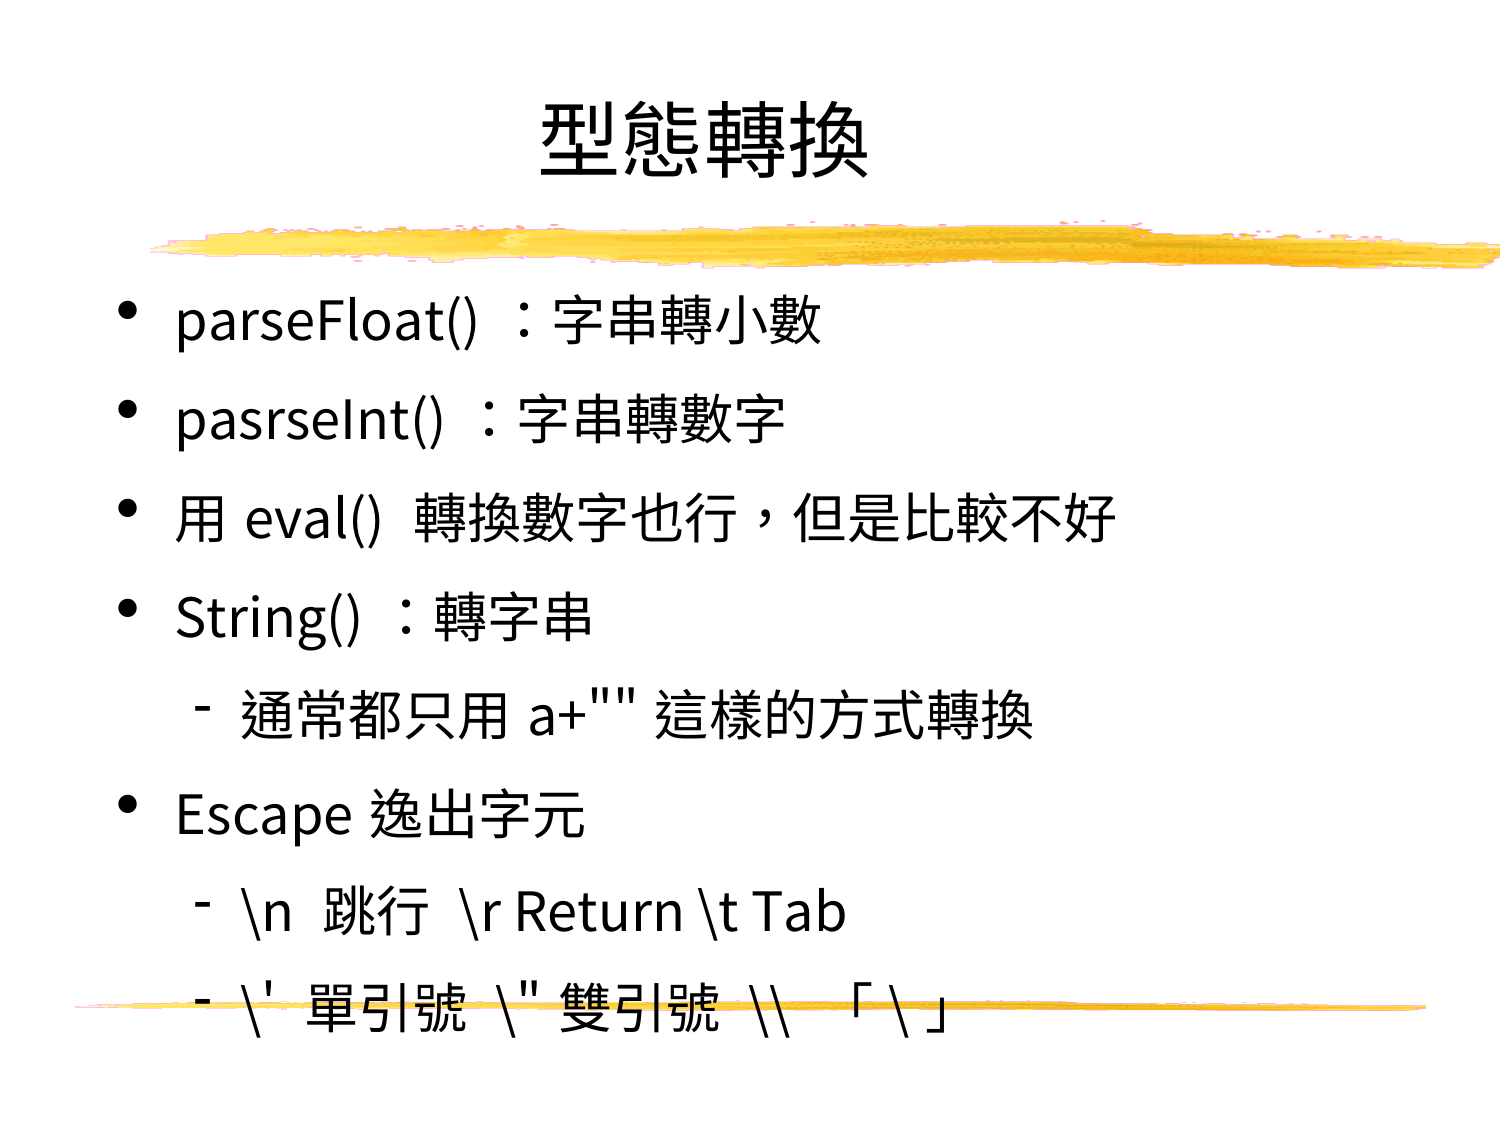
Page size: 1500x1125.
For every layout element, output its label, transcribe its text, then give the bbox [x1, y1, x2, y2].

picture [75, 999, 118, 1013]
list parseFloat()：字串轉小數 pasrseInt()：字串轉數字 用eval() 轉換數字也行，但是比較不好 String()：轉字串 通常都只用a+""這樣的方式轉換 Escape逸出字元 \n 跳行 \r Return \t Tab \' 單引號 \"雙引號 \\ 「\」 [118, 270, 1394, 1056]
picture [150, 215, 1500, 279]
picture [1394, 999, 1426, 1013]
title 型態轉換 [66, 68, 1342, 193]
